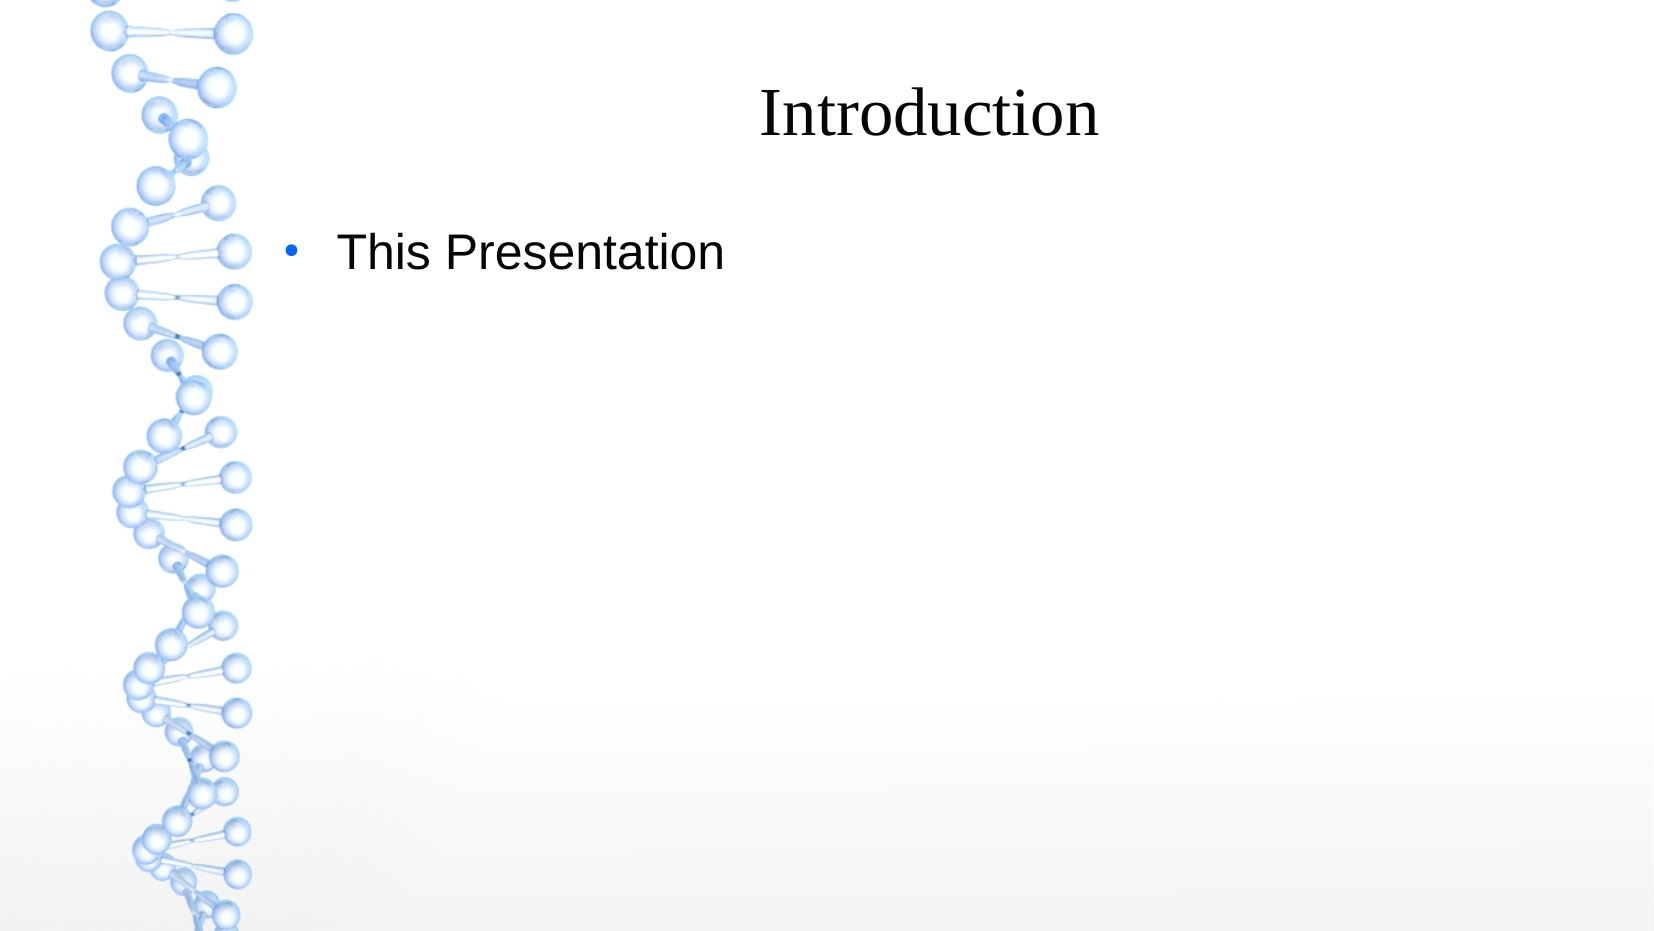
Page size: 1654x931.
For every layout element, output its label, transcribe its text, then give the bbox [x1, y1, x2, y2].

list This Presentation [265, 224, 1595, 764]
picture [0, 0, 1654, 931]
title Introduction [265, 35, 1595, 189]
